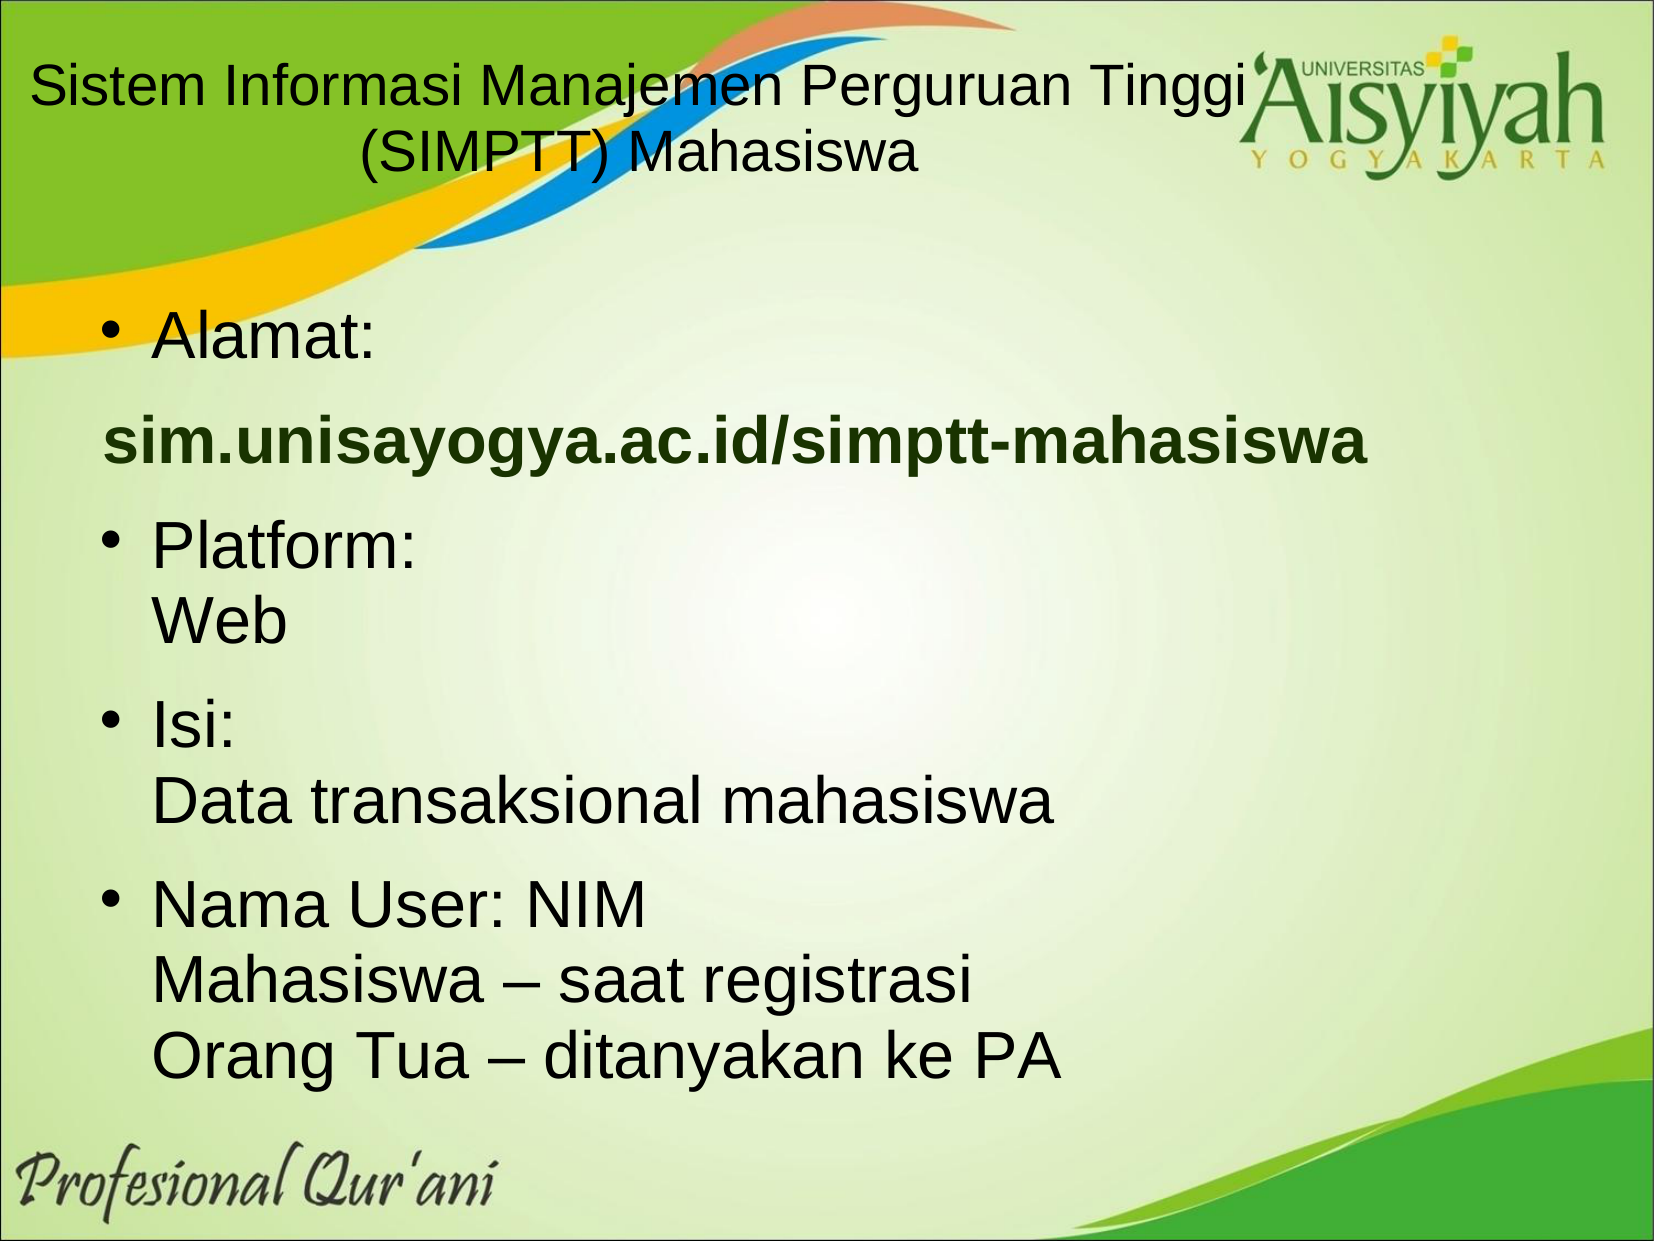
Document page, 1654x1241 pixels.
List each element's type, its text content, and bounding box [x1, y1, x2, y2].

picture [0, 0, 1654, 1241]
text_box Sistem Informasi Manajemen Perguruan Tinggi (SIMPTT) Mahasiswa [15, 15, 1264, 219]
text_box Alamat: sim.unisayogya.ac.id/simptt-mahasiswa Platform: Web Isi: Data transaksional mahasiswa Nama User: NIM Mahasiswa – saat registrasi Orang Tua – ditanyakan ke PA [82, 295, 1571, 1015]
